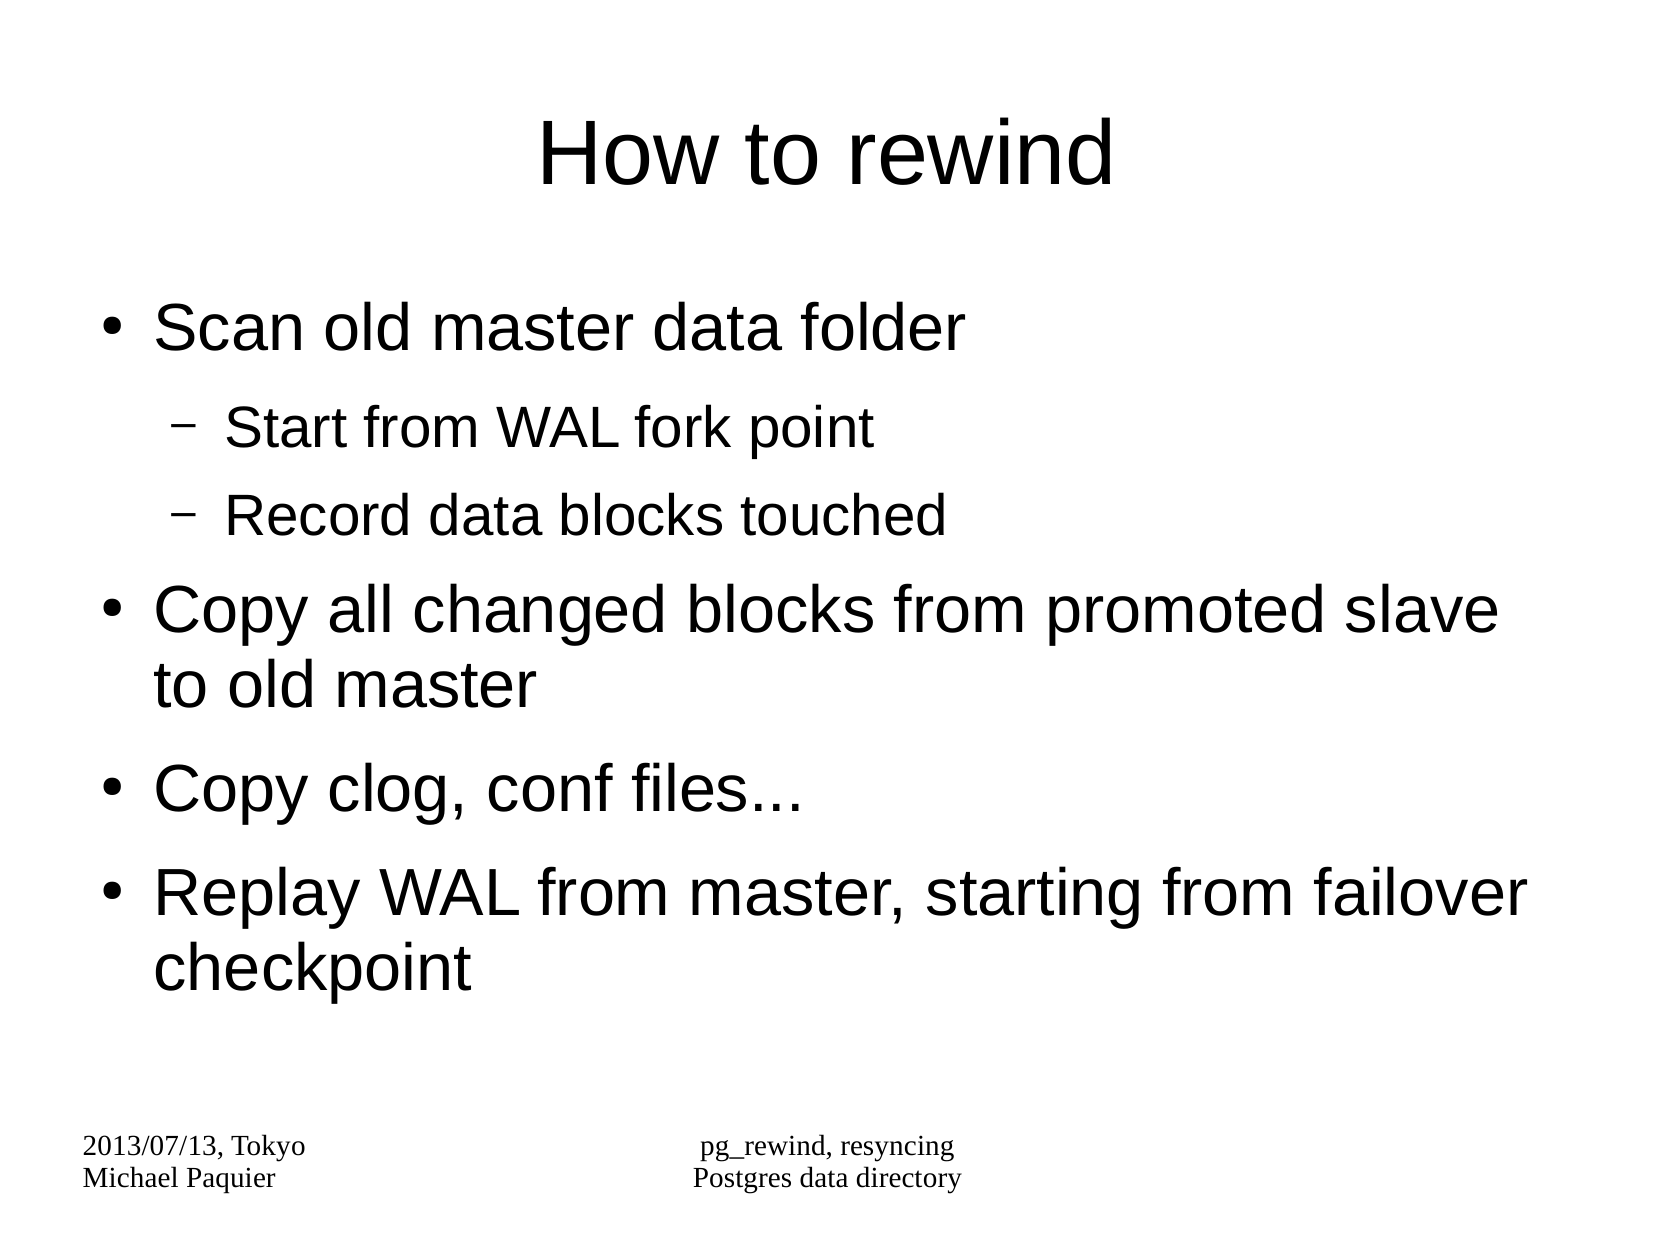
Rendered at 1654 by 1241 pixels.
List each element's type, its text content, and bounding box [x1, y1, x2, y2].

title How to rewind [82, 49, 1571, 257]
list Scan old master data folder Start from WAL fork point Record data blocks touched Copy all changed blocks from promoted slave to old master Copy clog, conf files... Replay WAL from master, starting from failover checkpoint [82, 290, 1571, 1010]
